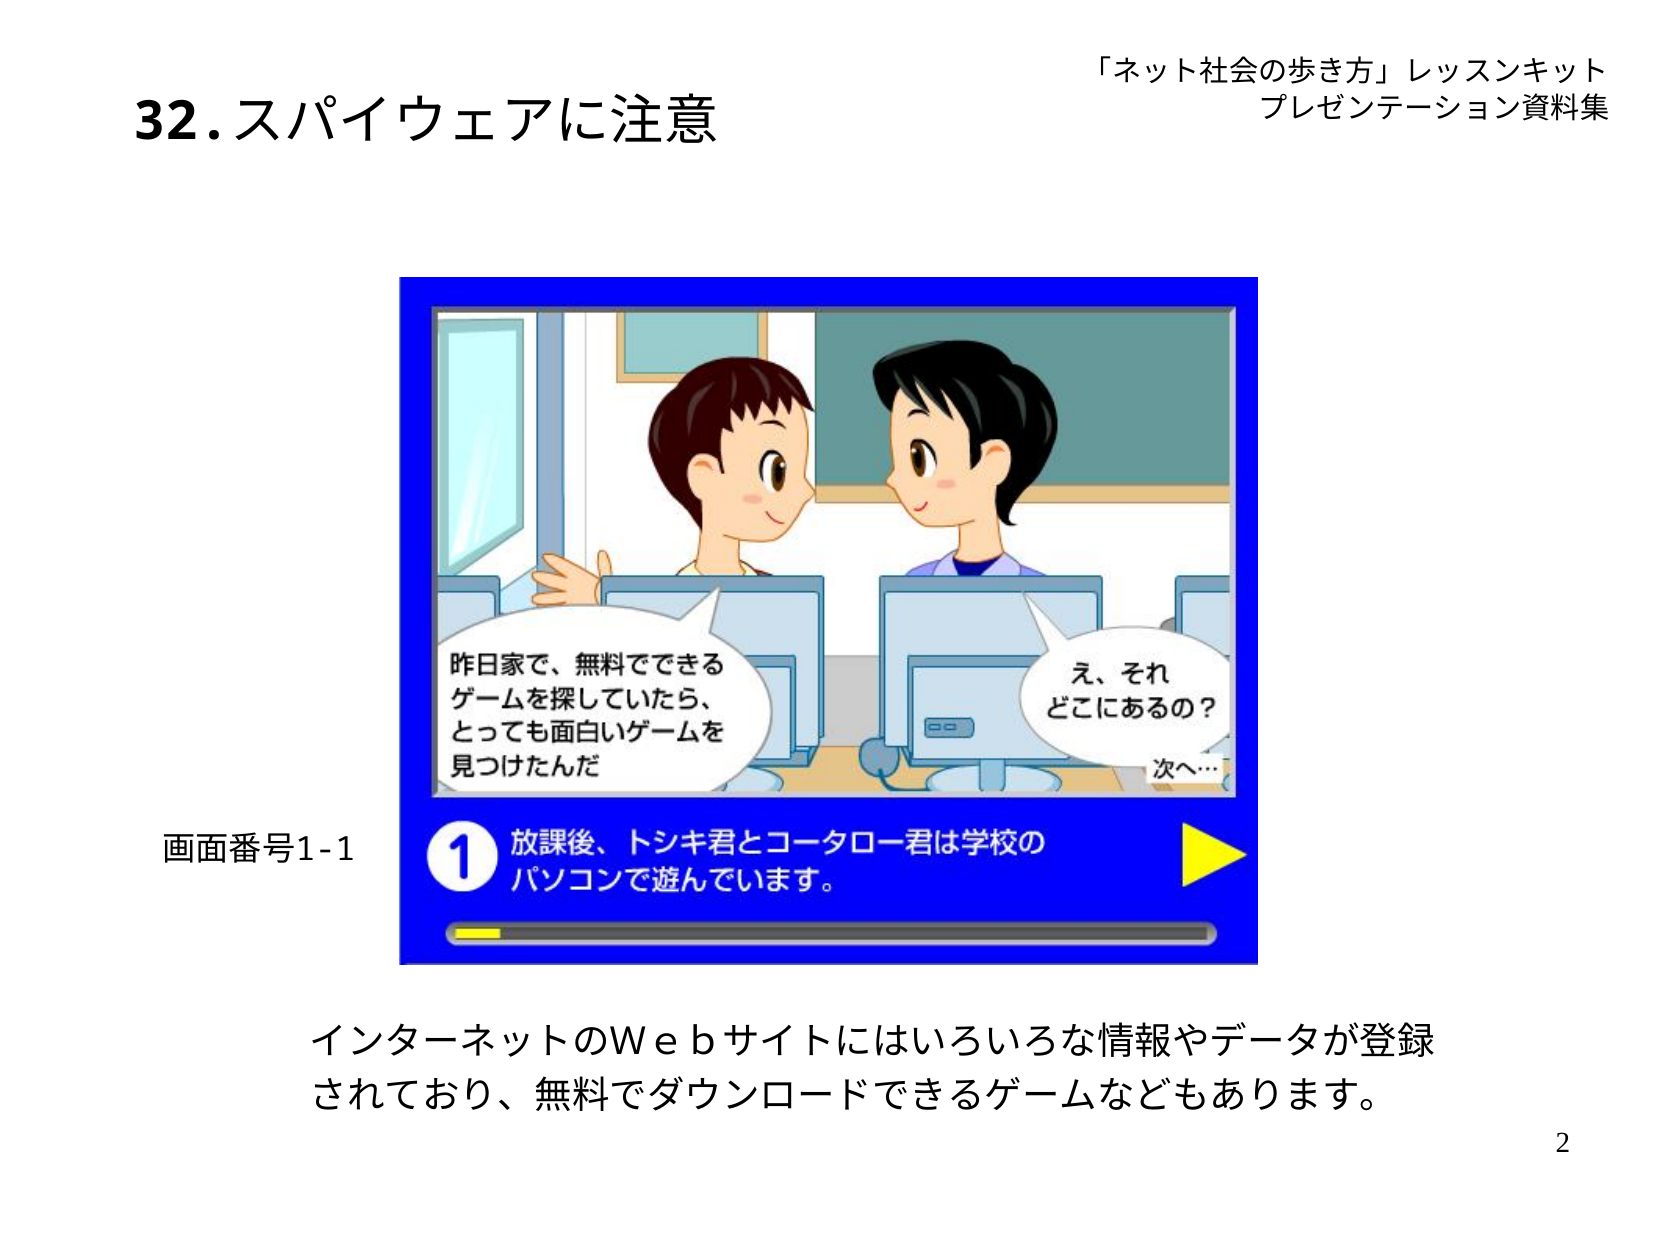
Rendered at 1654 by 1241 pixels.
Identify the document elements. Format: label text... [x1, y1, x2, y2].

text_box インターネットのＷｅｂサイトにはいろいろな情報やデータが登録されており、無料でダウンロードできるゲームなどもあります。 [295, 1003, 1477, 1128]
text_box 「ネット社会の歩き方」レッスンキット プレゼンテーション資料集 [1062, 44, 1625, 134]
text_box 32.スパイウェアに注意 [118, 88, 1093, 158]
text_box 画面番号1-1 [147, 826, 384, 875]
picture [399, 277, 1258, 965]
